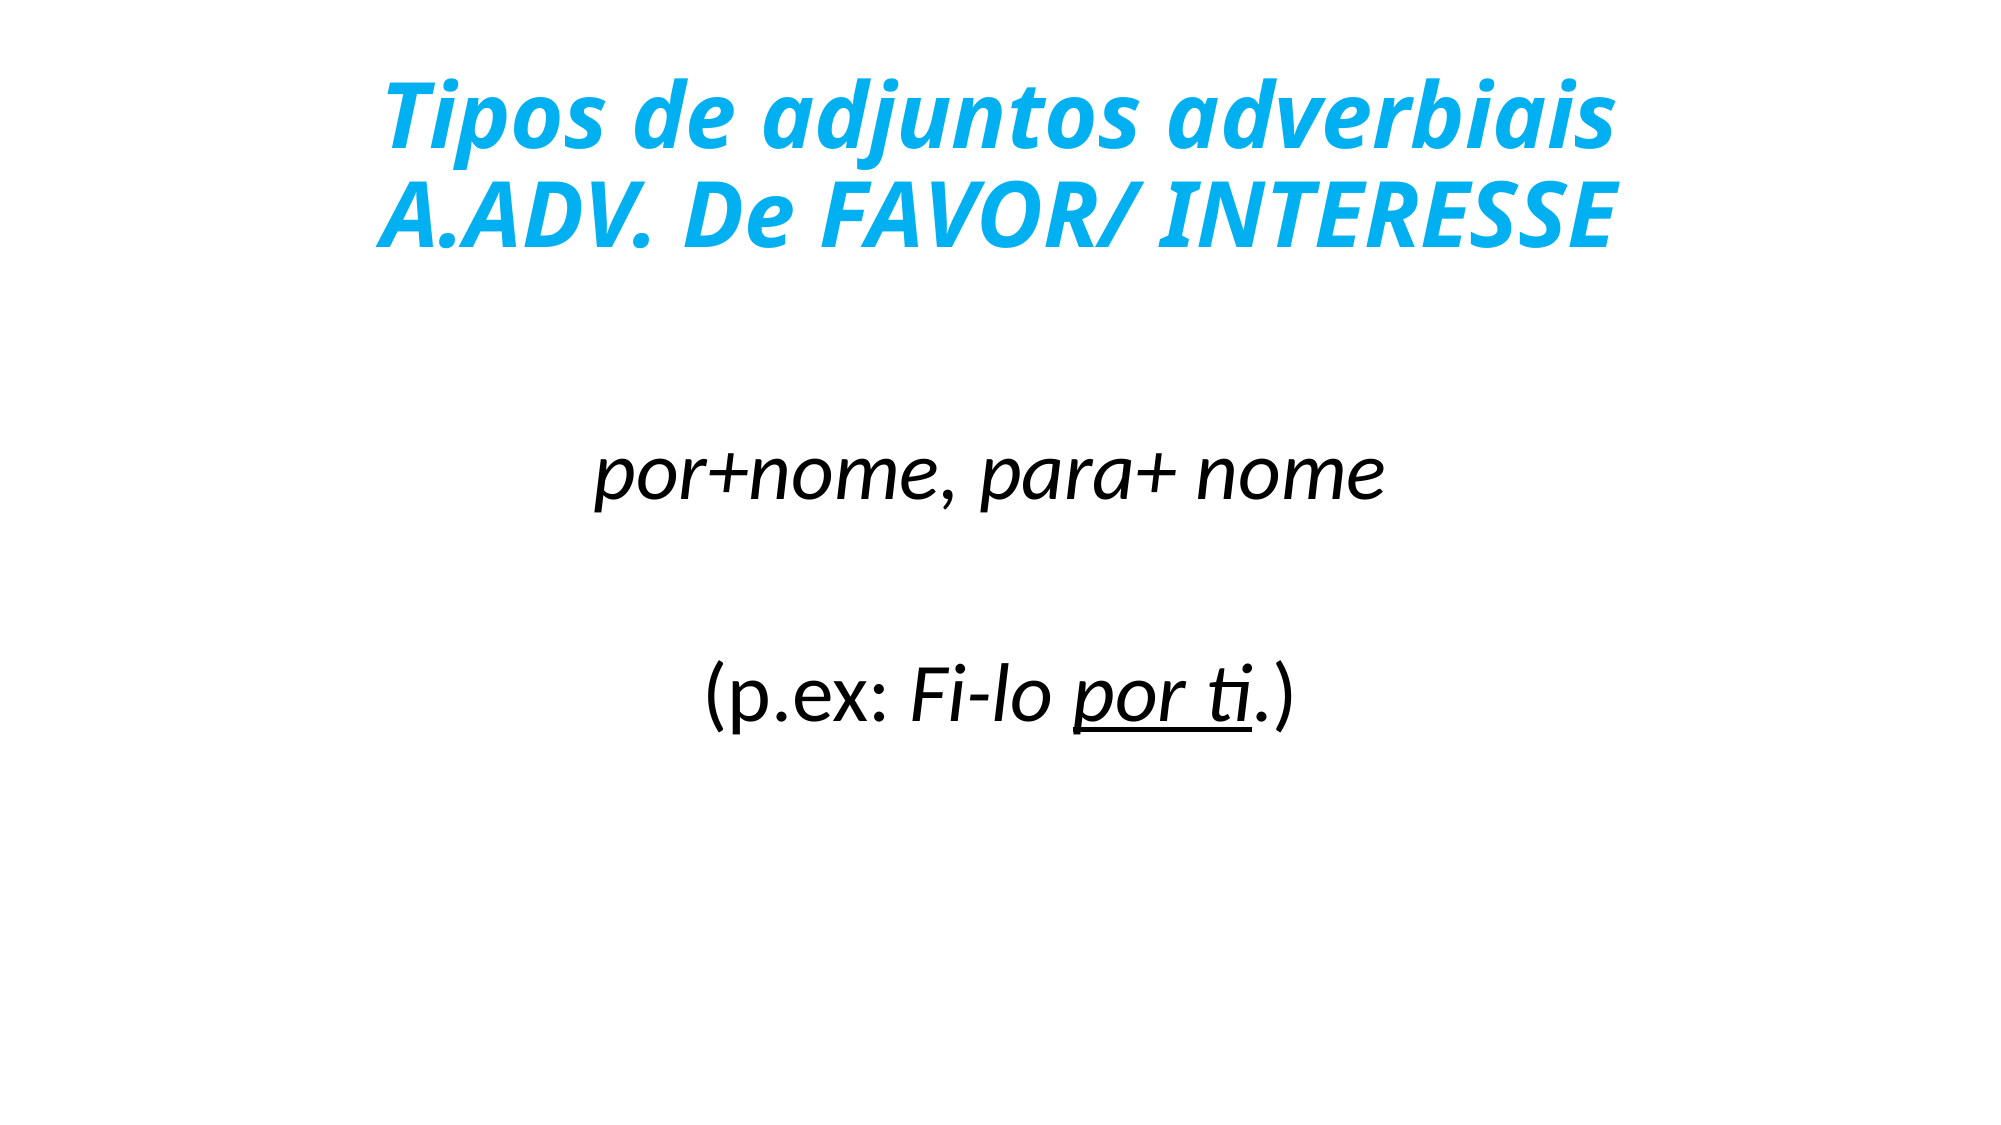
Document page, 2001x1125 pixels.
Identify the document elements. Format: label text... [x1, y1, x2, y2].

title Tipos de adjuntos adverbiais A.ADV. De FAVOR/ INTERESSE [137, 59, 1863, 278]
list por+nome, para+ nome (p.ex: Fi-lo por ti.) [137, 299, 1863, 1014]
